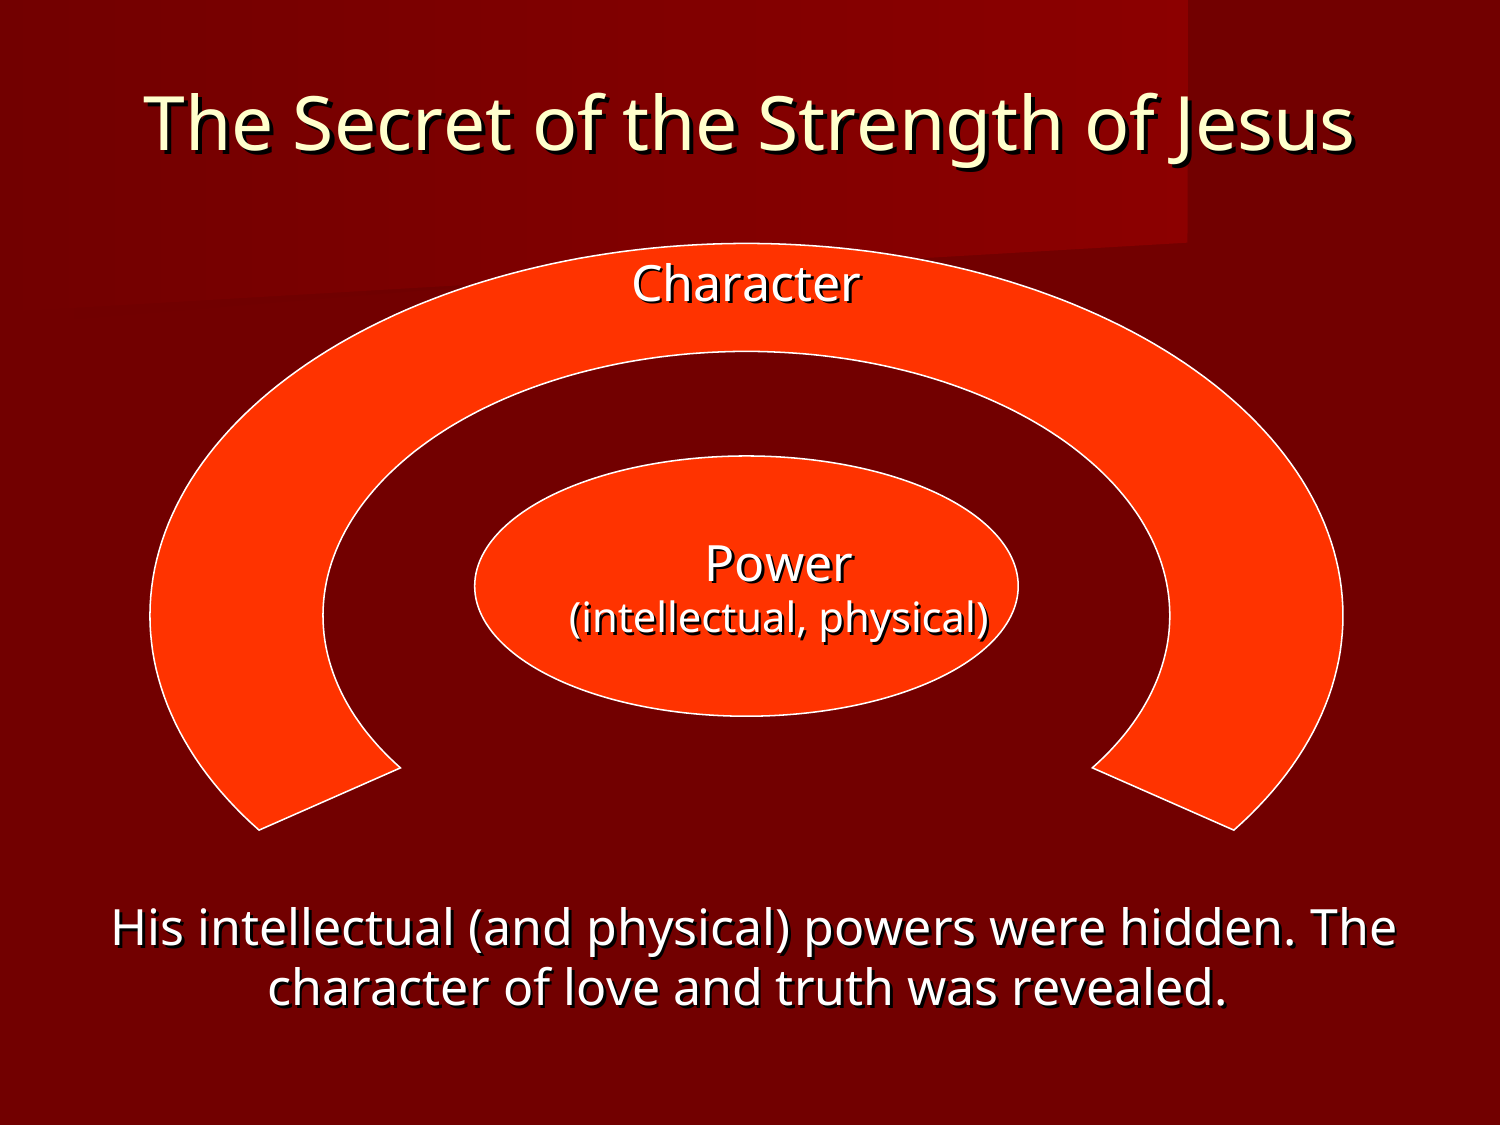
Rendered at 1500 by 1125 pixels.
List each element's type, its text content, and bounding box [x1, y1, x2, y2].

title The Secret of the Strength of Jesus [75, 33, 1426, 209]
text_box His intellectual (and physical) powers were hidden. The character of love and truth was revealed. [86, 888, 1422, 1024]
text_box Character [149, 243, 1343, 831]
text_box Power (intellectual, physical) [474, 455, 1019, 717]
